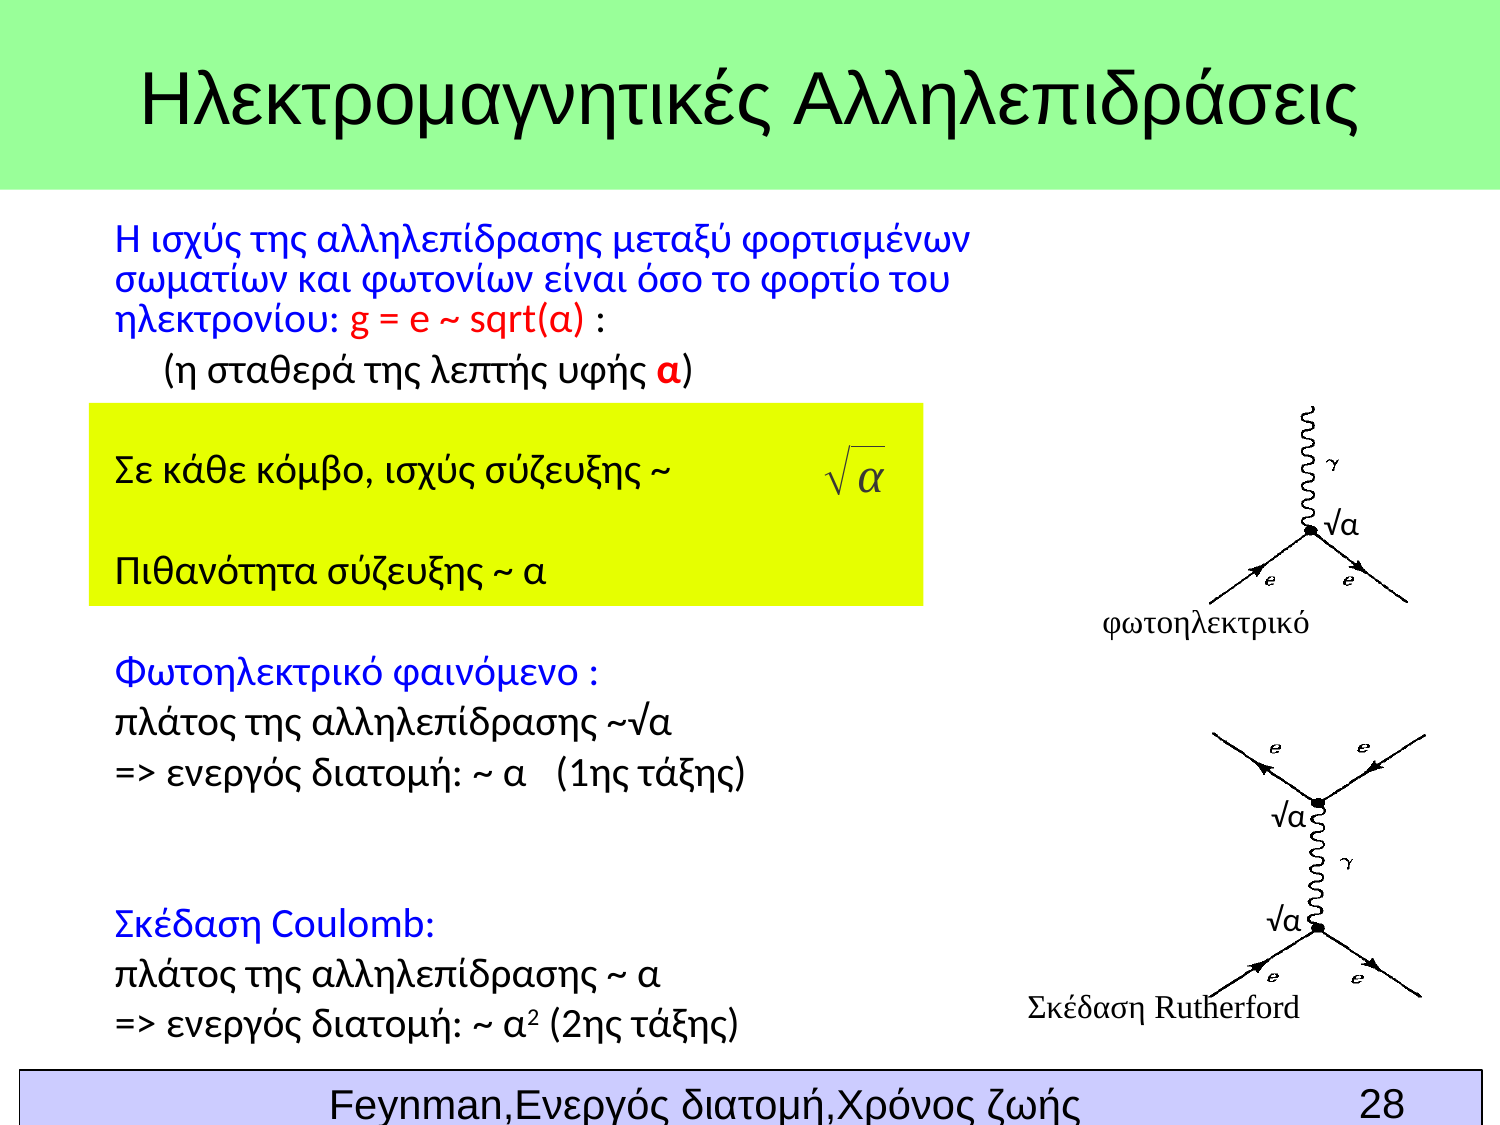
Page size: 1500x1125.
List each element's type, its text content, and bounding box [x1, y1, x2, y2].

text_box [88, 402, 99, 606]
text_box √α [1256, 786, 1321, 843]
text_box Σκέδαση Rutherford [1012, 977, 1440, 1034]
picture [1179, 399, 1434, 610]
text_box Η ισχύς της αλληλεπίδρασης μεταξύ φορτισμένων σωματίων και φωτονίων είναι όσο το φορτίο του ηλεκτρονίου: g = e ~ sqrt(α) : (η σταθερά της λεπτής υφής α) Σε κάθε κόμβο, ισχύς σύζευξης ~ Πιθανότητα σύζευξης ~ α Φωτοηλεκτρικό φαινόμενο : πλάτος της αλληλεπίδρασης ~√α => ενεργός διατομή: ~ α (1ης τάξης) Σκέδαση Coulomb: πλάτος της αλληλεπίδρασης ~ α => ενεργός διατομή: ~ α2 (2ης τάξης) [99, 213, 1152, 941]
chart [811, 442, 903, 503]
picture [1192, 723, 1428, 977]
text_box √α [1251, 890, 1317, 946]
text_box √α [1308, 494, 1374, 550]
text_box φωτοηλεκτρικό [1087, 592, 1444, 649]
text_box Ηλεκτρομαγνητικές Αλληλεπιδράσεις [0, 0, 1500, 190]
